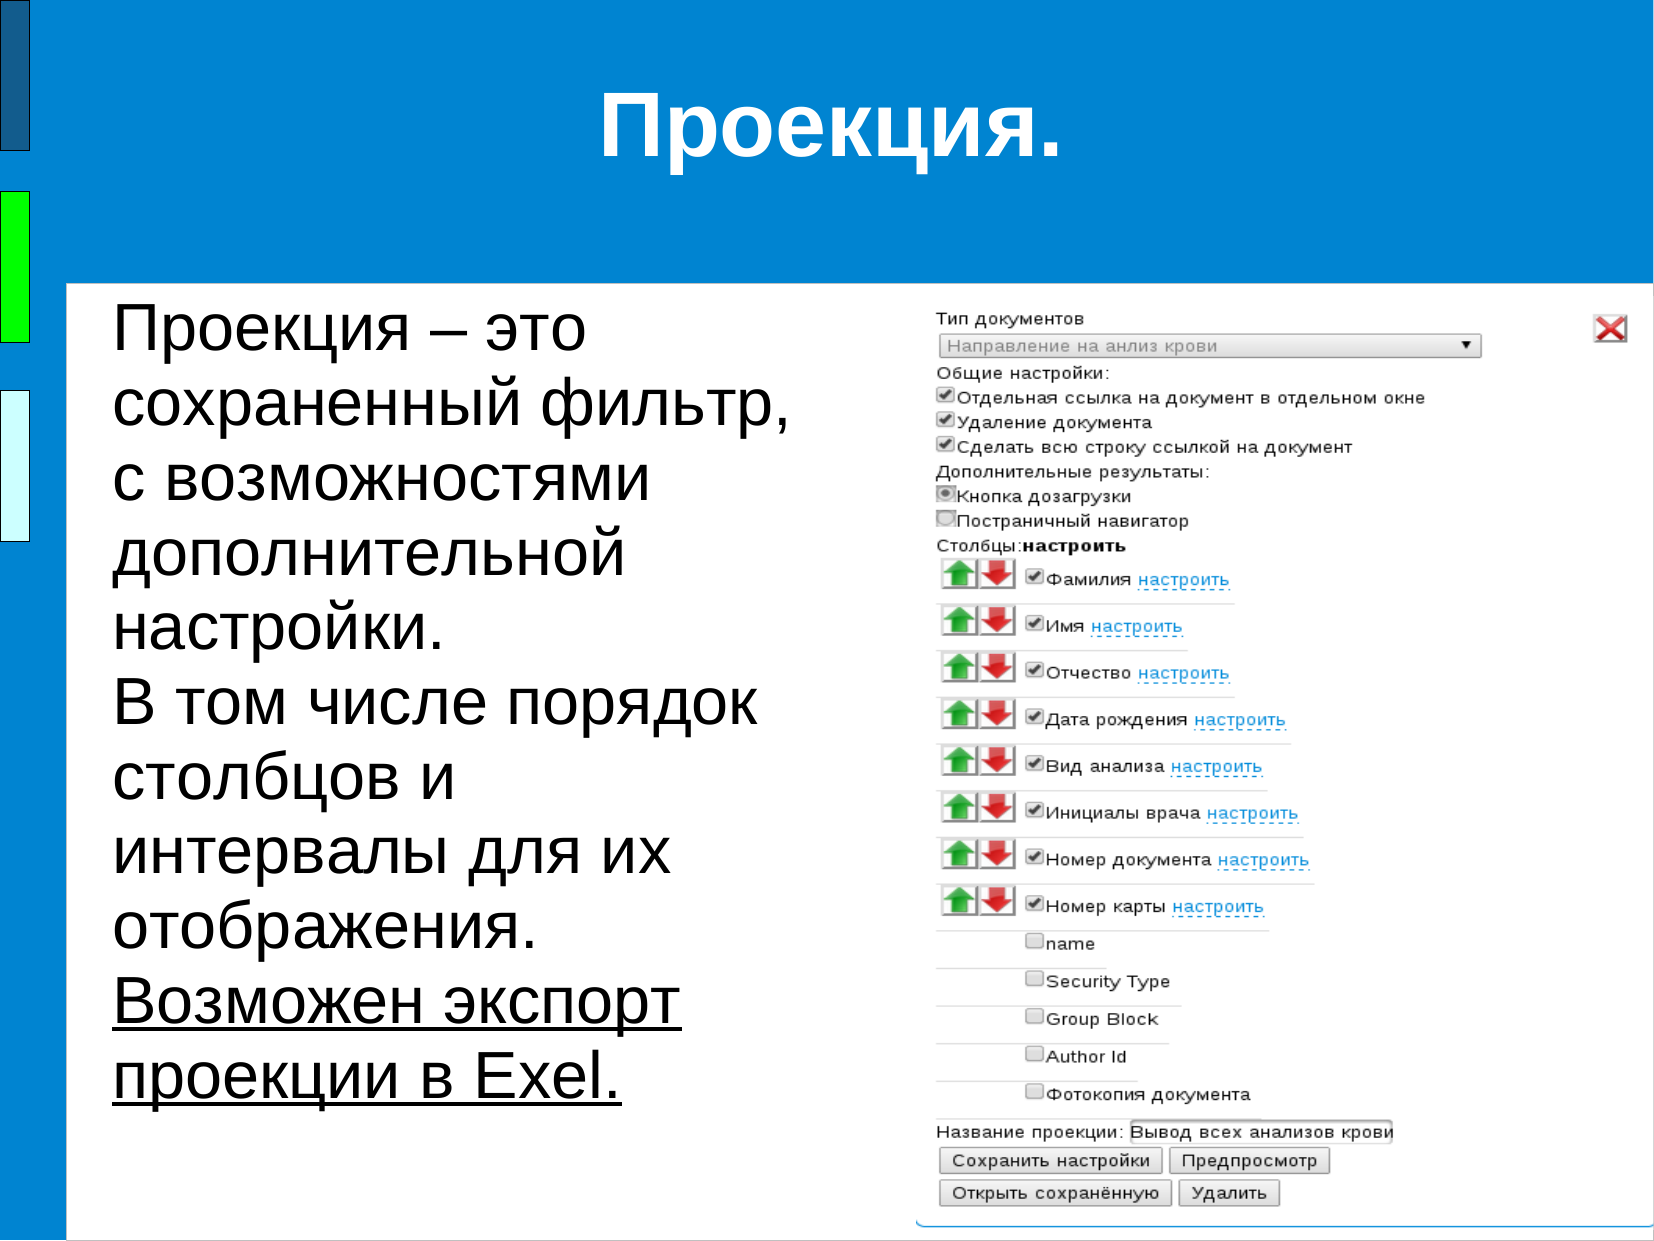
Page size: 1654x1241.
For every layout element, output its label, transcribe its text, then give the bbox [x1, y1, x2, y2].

picture [916, 296, 1654, 1230]
title Проекция. [87, 20, 1576, 229]
list Проекция – это сохраненный фильтр, с возможностями дополнительной настройки. В том числе порядок столбцов и интервалы для их отображения. Возможен экспорт проекции в Exel. [82, 290, 809, 1113]
